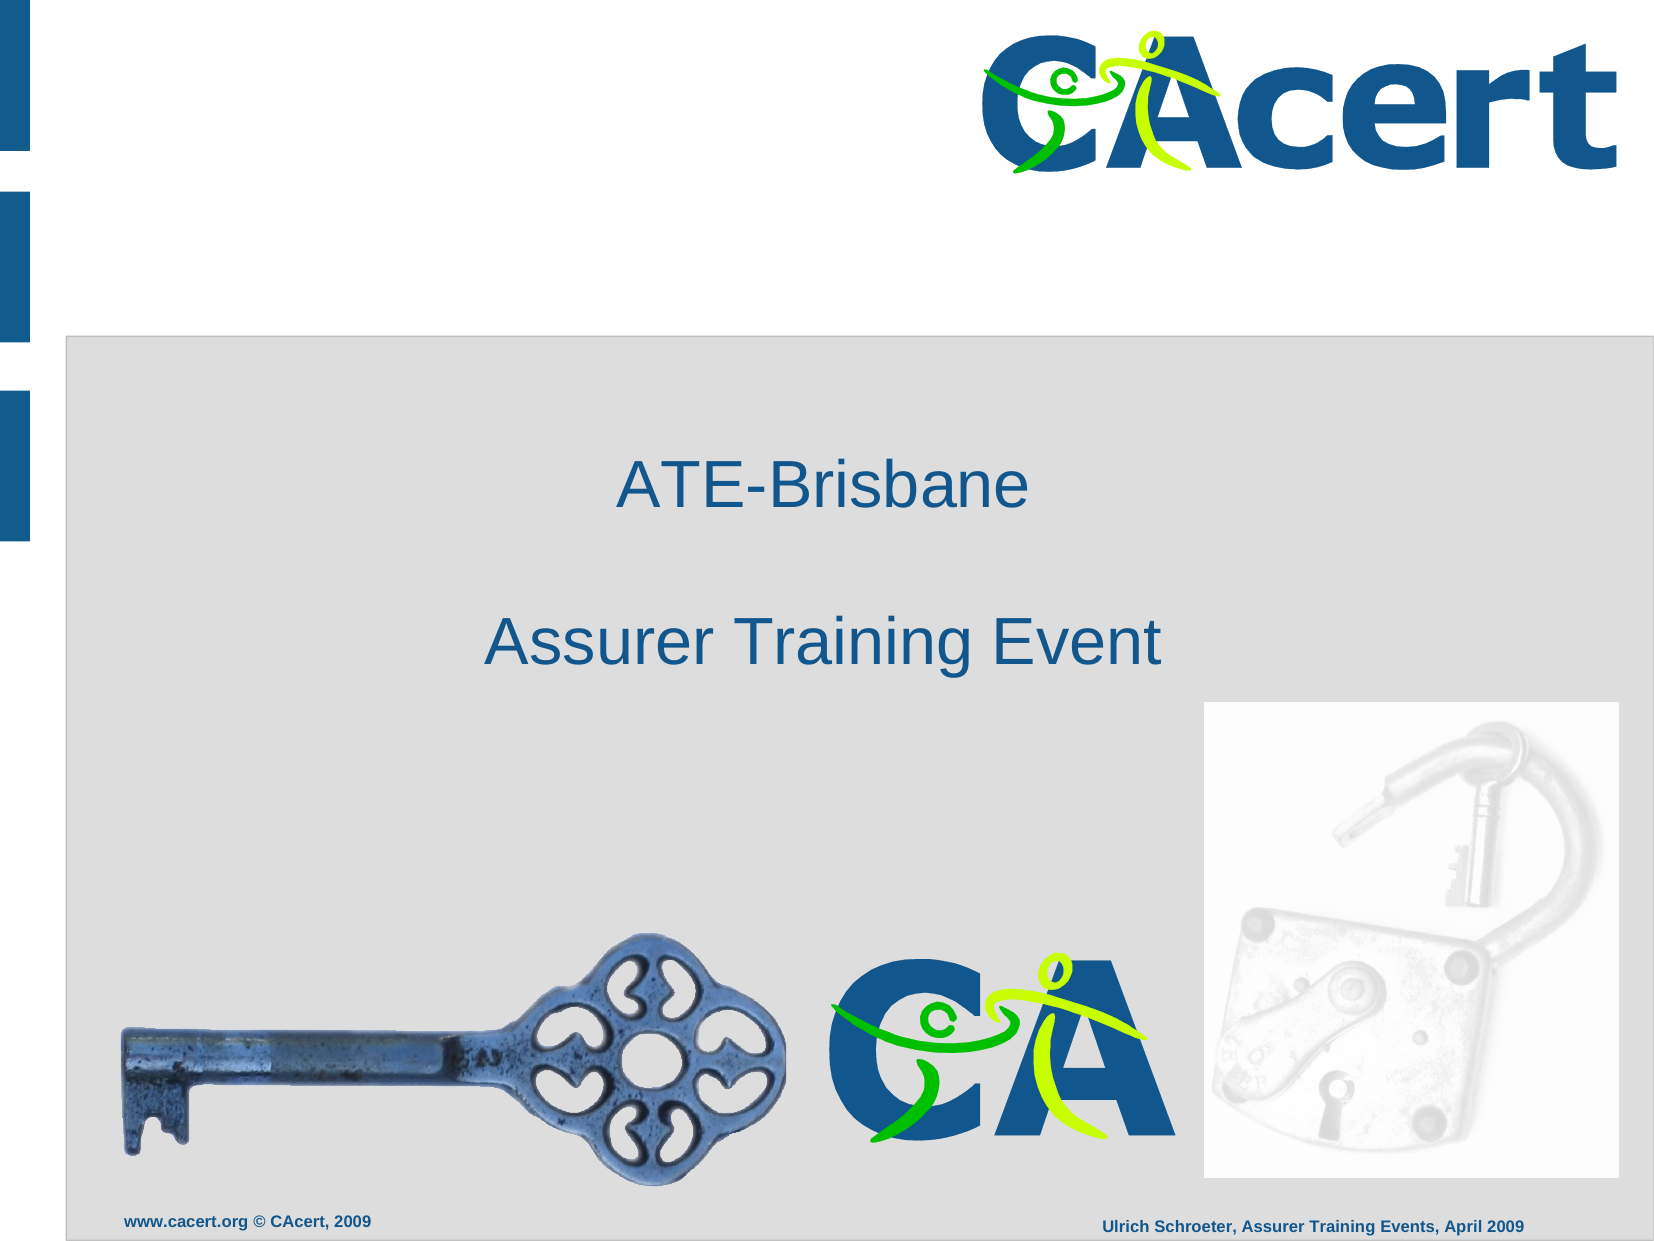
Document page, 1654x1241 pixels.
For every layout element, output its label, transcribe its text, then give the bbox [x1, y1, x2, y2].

title ATE-Brisbane Assurer Training Event [118, 363, 1530, 680]
picture [106, 915, 800, 1203]
picture [1204, 702, 1619, 1178]
picture [826, 950, 1177, 1145]
